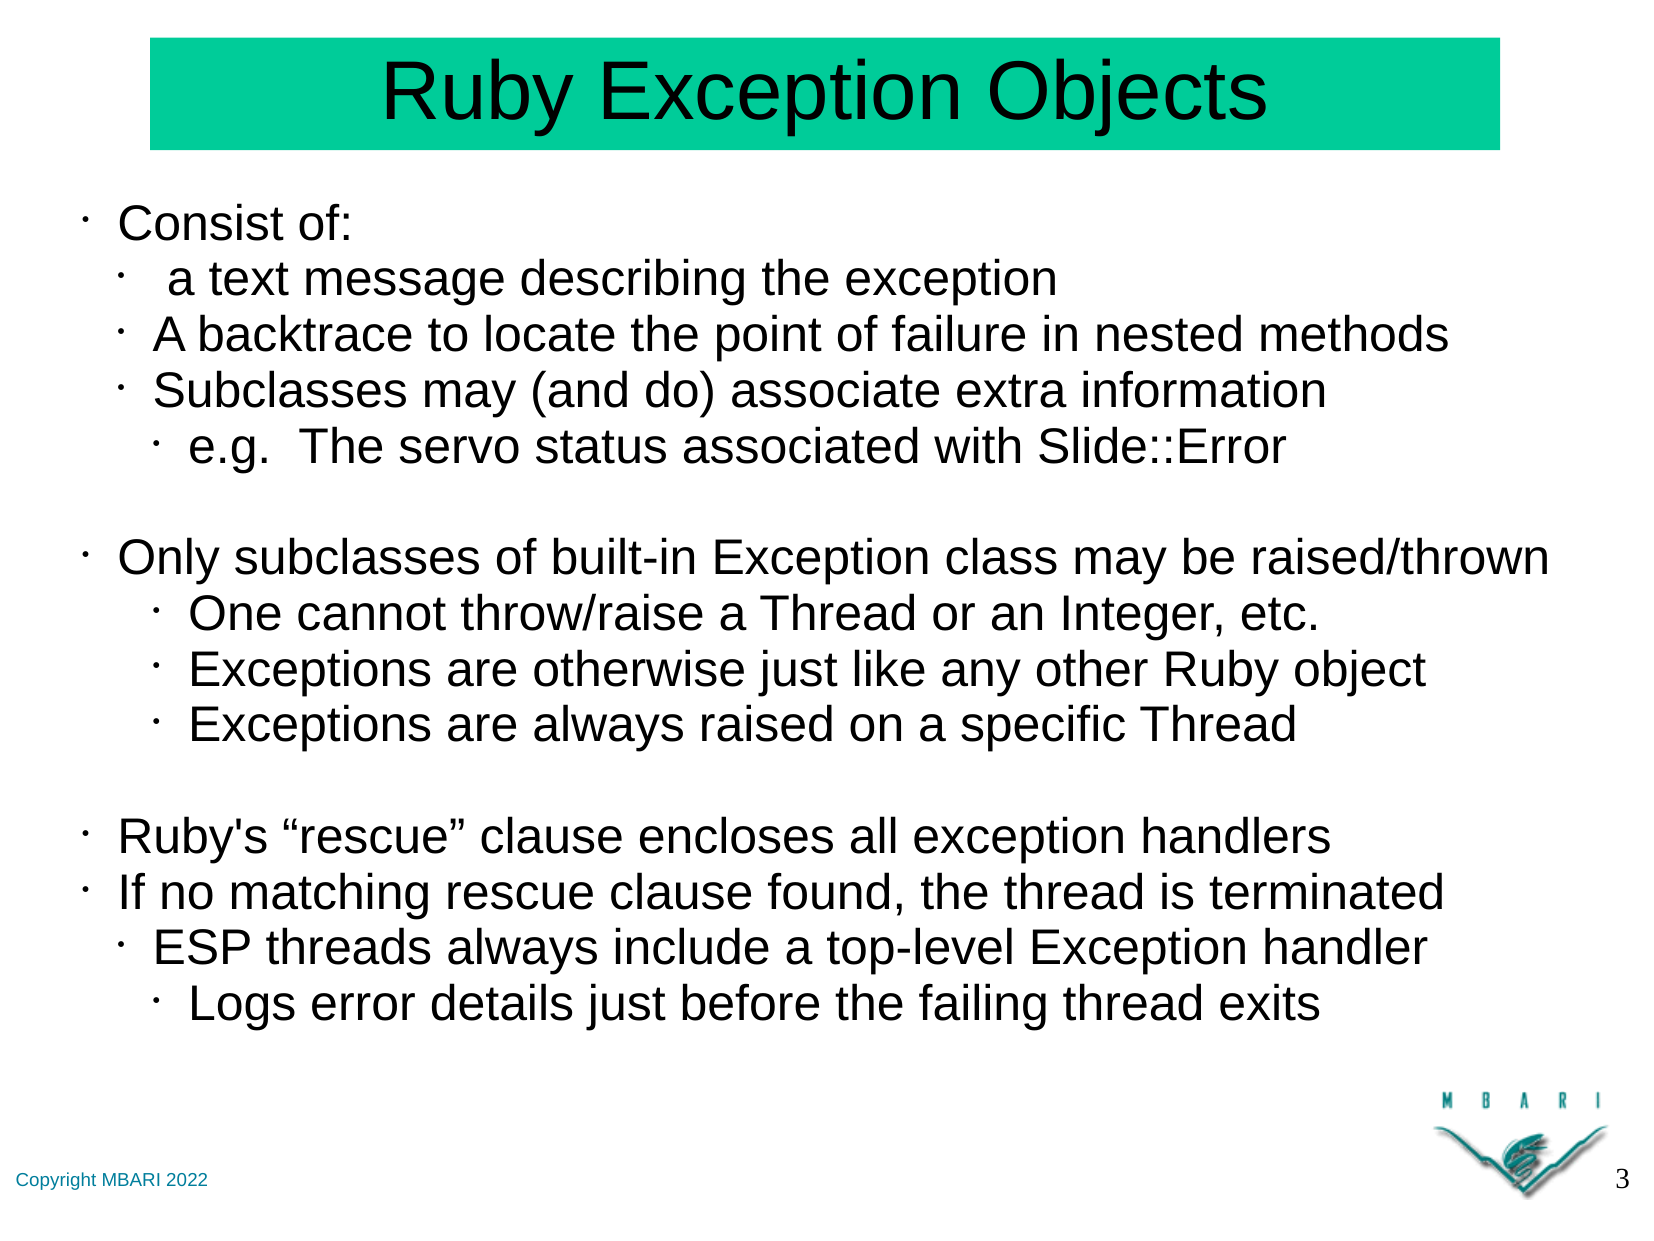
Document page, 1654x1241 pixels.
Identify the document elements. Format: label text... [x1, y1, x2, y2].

text_box Consist of: a text message describing the exception A backtrace to locate the point of failure in nested methods Subclasses may (and do) associate extra information e.g. The servo status associated with Slide::Error Only subclasses of built-in Exception class may be raised/thrown One cannot throw/raise a Thread or an Integer, etc. Exceptions are otherwise just like any other Ruby object Exceptions are always raised on a specific Thread Ruby's “rescue” clause encloses all exception handlers If no matching rescue clause found, the thread is terminated ESP threads always include a top-level Exception handler Logs error details just before the failing thread exits [31, 187, 1625, 1095]
picture [1426, 1095, 1613, 1200]
text_box Ruby Exception Objects [150, 37, 1501, 151]
